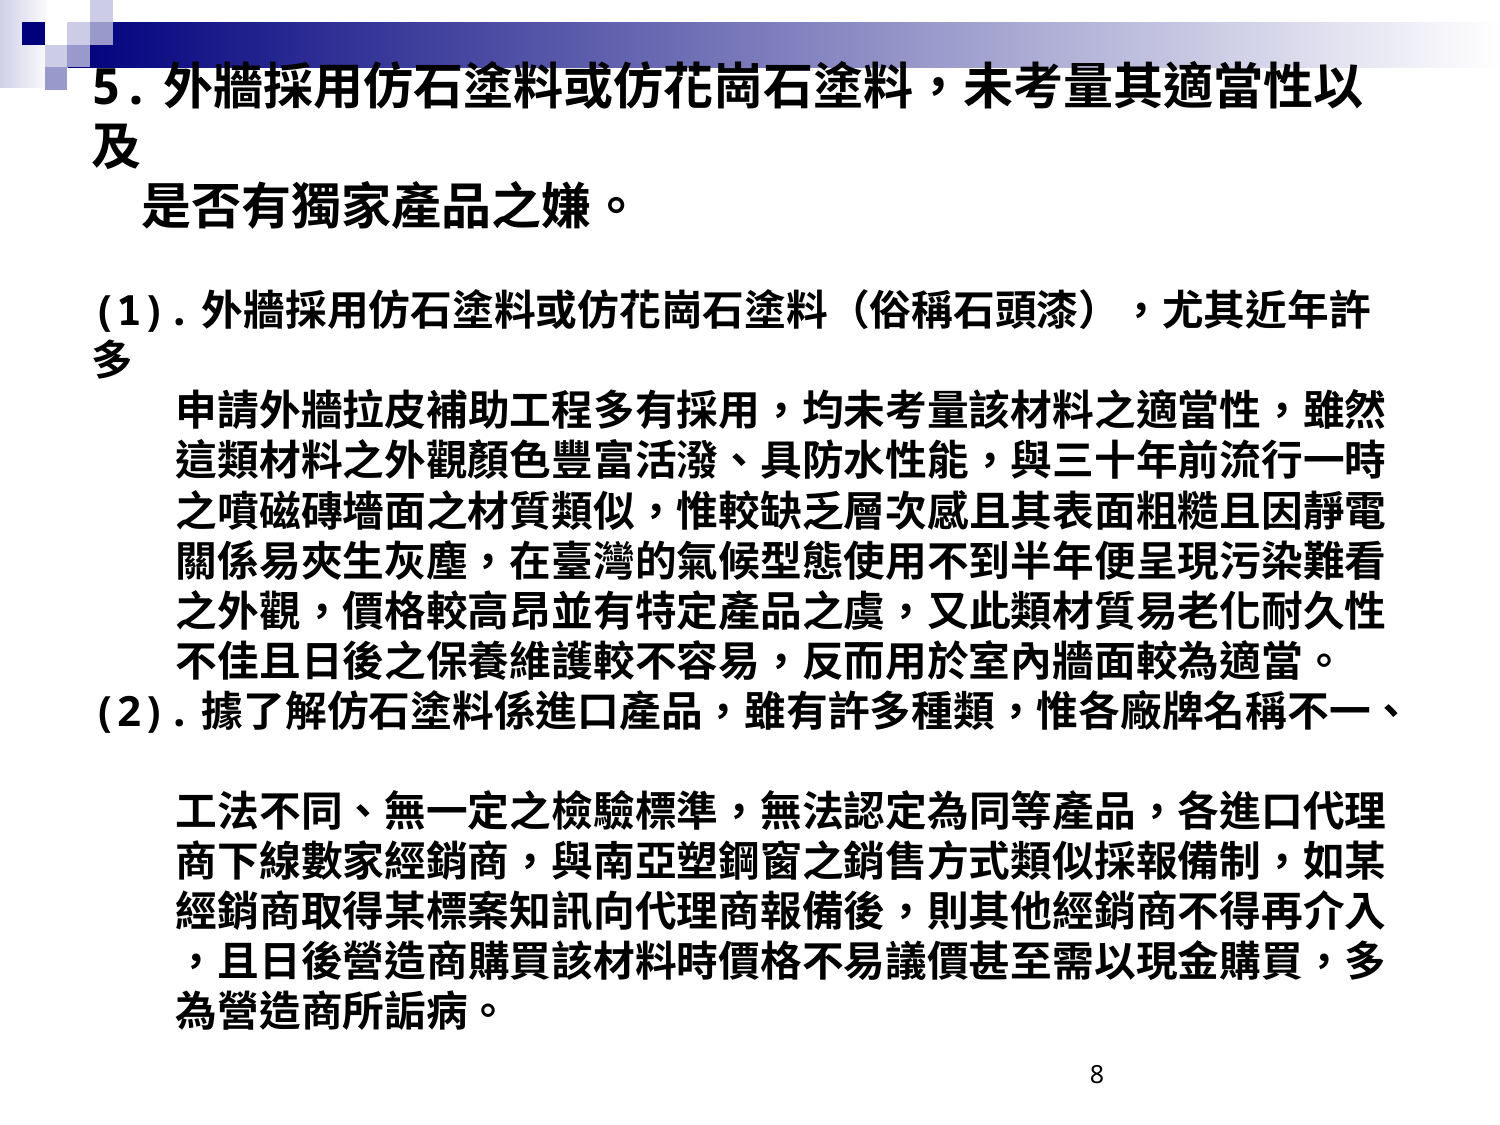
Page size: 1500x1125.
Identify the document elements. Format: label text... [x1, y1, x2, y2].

text_box [1074, 1025, 1426, 1101]
text_box 5.外牆採用仿石塗料或仿花崗石塗料，未考量其適當性以及 是否有獨家產品之嫌。 (1).外牆採用仿石塗料或仿花崗石塗料（俗稱石頭漆），尤其近年許多 申請外牆拉皮補助工程多有採用，均未考量該材料之適當性，雖然 這類材料之外觀顏色豐富活潑、具防水性能，與三十年前流行一時 之噴磁磚墻面之材質類似，惟較缺乏層次感且其表面粗糙且因靜電 關係易夾生灰塵，在臺灣的氣候型態使用不到半年便呈現污染難看 之外觀，價格較高昂並有特定產品之虞，又此類材質易老化耐久性 不佳且日後之保養維護較不容易，反而用於室內牆面較為適當。 (2).據了解仿石塗料係進口產品，雖有許多種類，惟各廠牌名稱不一、 工法不同、無一定之檢驗標準，無法認定為同等產品，各進口代理 商下線數家經銷商，與南亞塑鋼窗之銷售方式類似採報備制，如某 經銷商取得某標案知訊向代理商報備後，則其他經銷商不得再介入 ，且日後營造商購買該材料時價格不易議價甚至需以現金購買，多 為營造商所詬病。 [77, 47, 1423, 1092]
